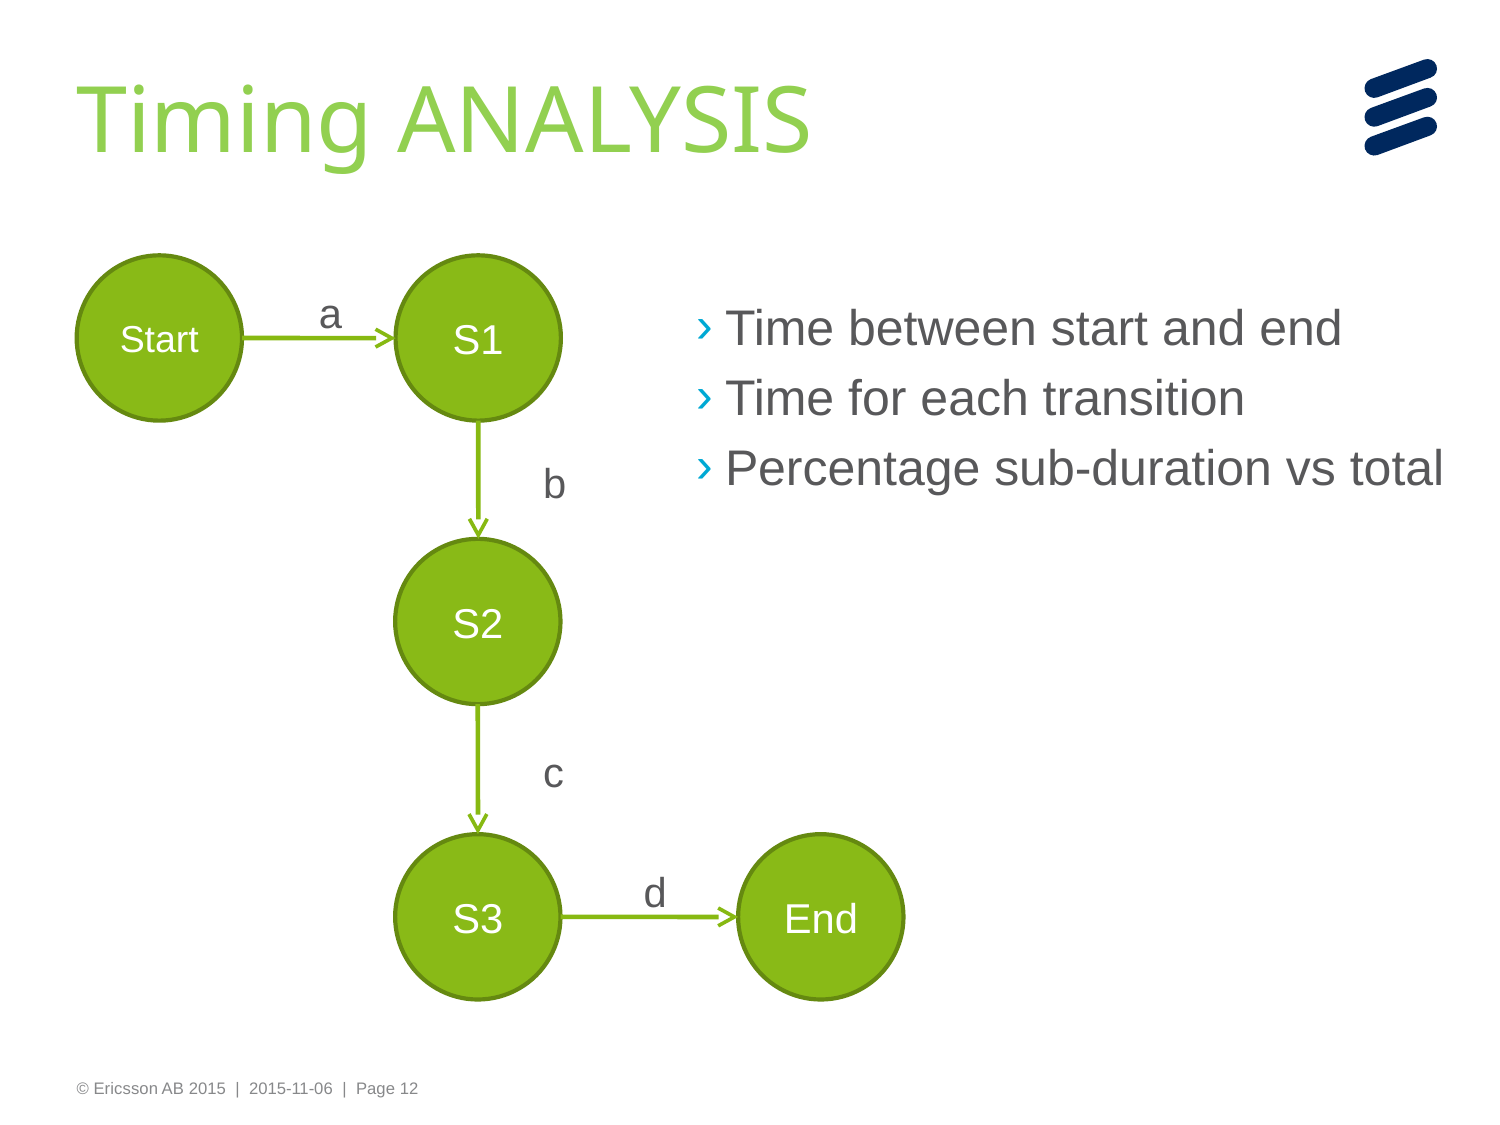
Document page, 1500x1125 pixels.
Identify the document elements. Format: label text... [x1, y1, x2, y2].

text_box S3 [395, 834, 561, 1000]
text_box End [738, 834, 904, 1000]
title Timing ANALYSIS [64, 39, 1294, 218]
text_box S1 [395, 255, 561, 421]
text_box b [482, 449, 624, 515]
text_box Start [76, 255, 242, 421]
text_box d [582, 858, 724, 924]
list Time between start and end Time for each transition Percentage sub-duration vs total [684, 295, 1472, 539]
text_box S2 [395, 538, 561, 705]
text_box a [257, 279, 400, 345]
text_box c [482, 738, 624, 804]
